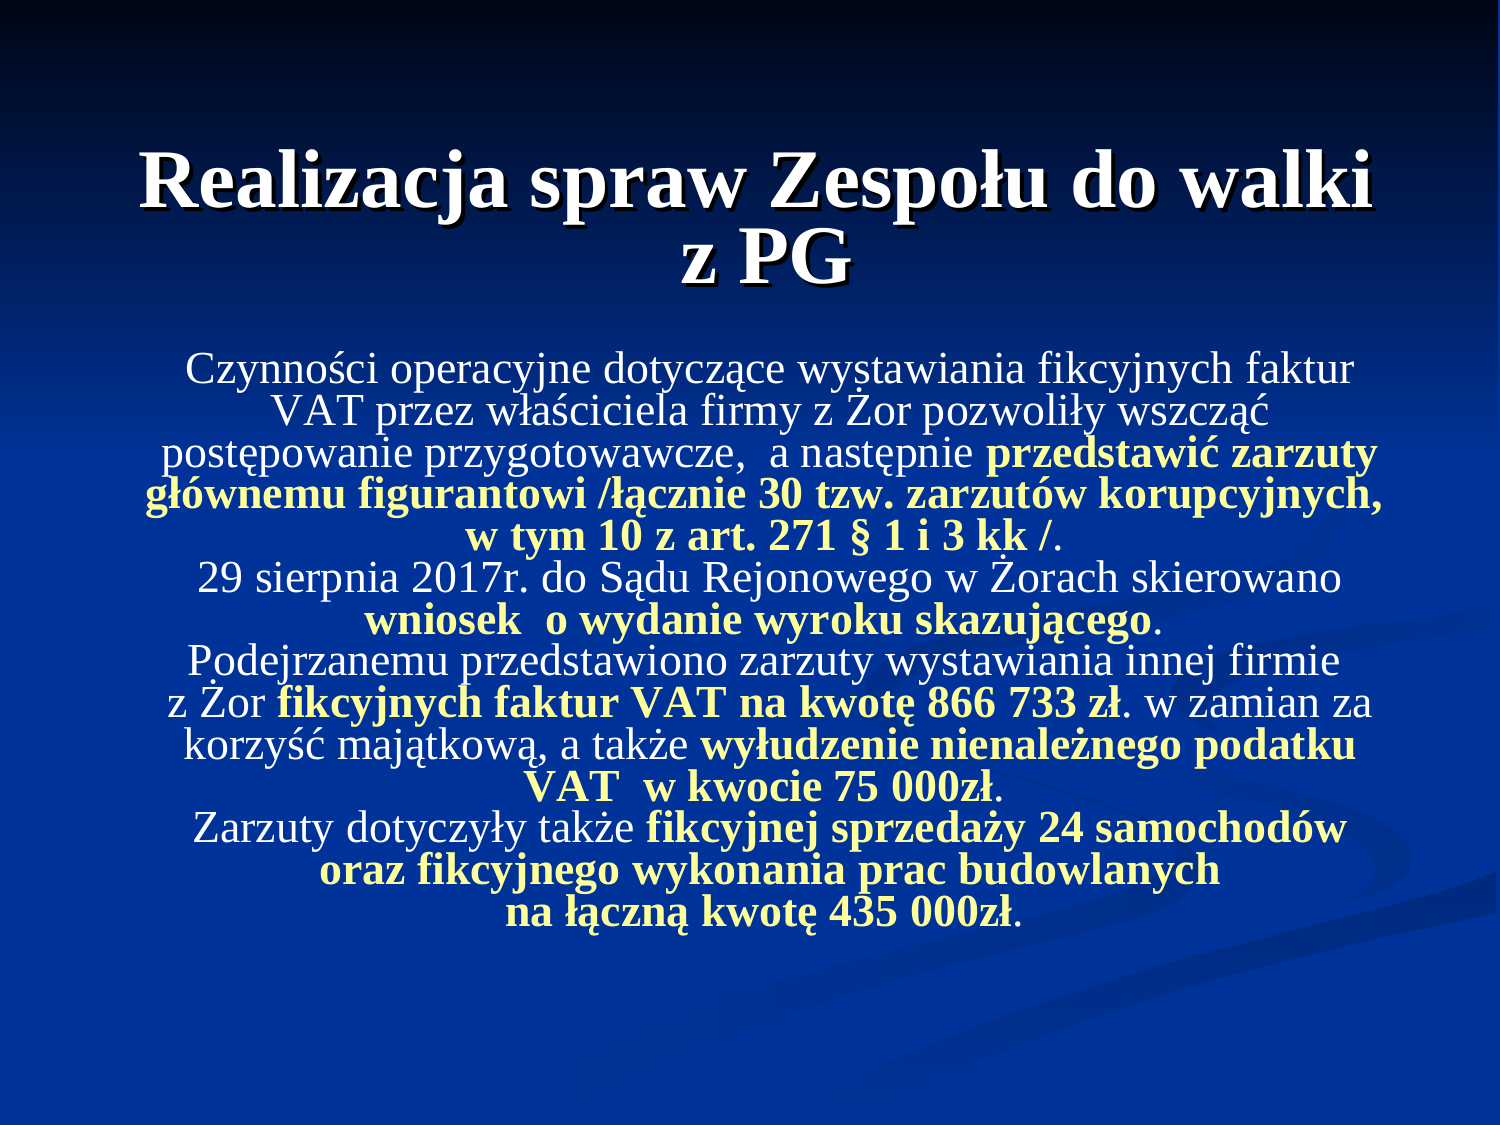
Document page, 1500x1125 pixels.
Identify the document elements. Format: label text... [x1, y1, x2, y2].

list Czynności operacyjne dotyczące wystawiania fikcyjnych faktur VAT przez właściciela firmy z Żor pozwoliły wszcząć postępowanie przygotowawcze, a następnie przedstawić zarzuty głównemu figurantowi /łącznie 30 tzw. zarzutów korupcyjnych, w tym 10 z art. 271 § 1 i 3 kk /. 29 sierpnia 2017r. do Sądu Rejonowego w Żorach skierowano wniosek o wydanie wyroku skazującego. Podejrzanemu przedstawiono zarzuty wystawiania innej firmie z Żor fikcyjnych faktur VAT na kwotę 866 733 zł. w zamian za korzyść majątkową, a także wyłudzenie nienależnego podatku VAT w kwocie 75 000zł. Zarzuty dotyczyły także fikcyjnej sprzedaży 24 samochodów oraz fikcyjnego wykonania prac budowlanych na łączną kwotę 435 000zł. [75, 342, 1423, 1005]
title Realizacja spraw Zespołu do walki z PG [93, 139, 1441, 308]
